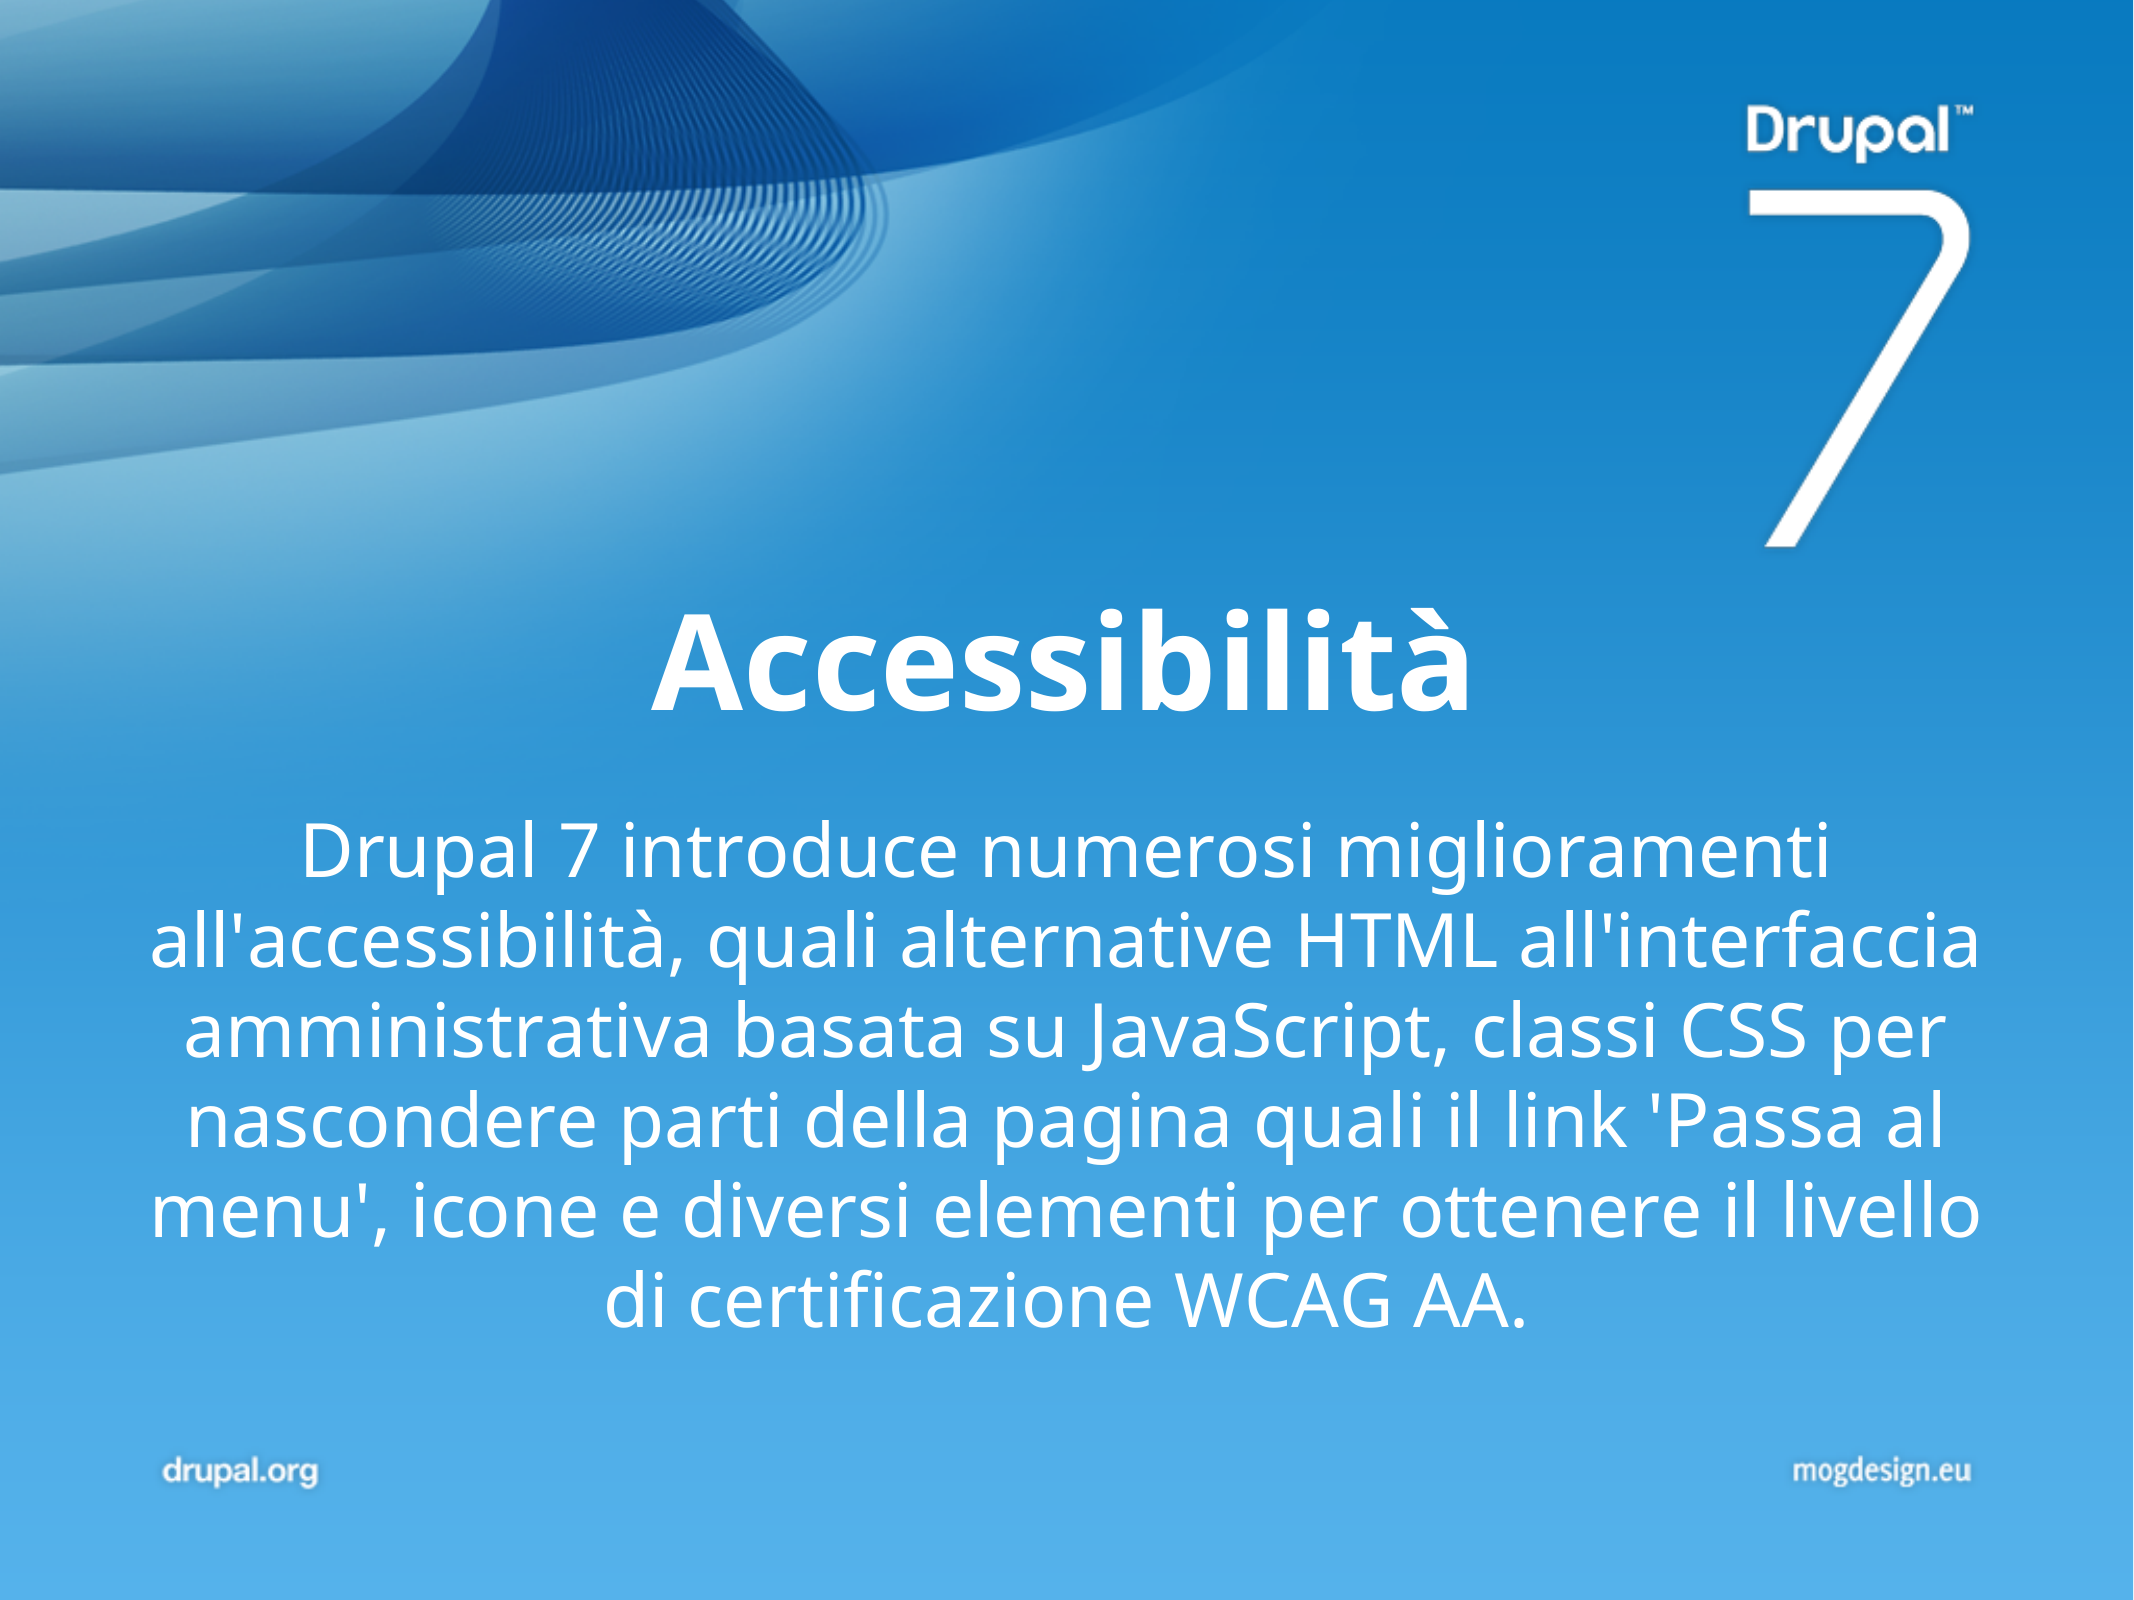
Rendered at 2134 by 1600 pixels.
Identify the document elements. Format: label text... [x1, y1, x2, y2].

list Drupal 7 introduce numerosi miglioramenti all'accessibilità, quali alternative HTML all'interfaccia amministrativa basata su JavaScript, classi CSS per nascondere parti della pagina quali il link 'Passa al menu', icone e diversi elementi per ottenere il livello di certificazione WCAG AA. [108, 793, 2026, 1600]
title Accessibilità [106, 137, 2023, 746]
picture [0, 0, 2134, 1600]
